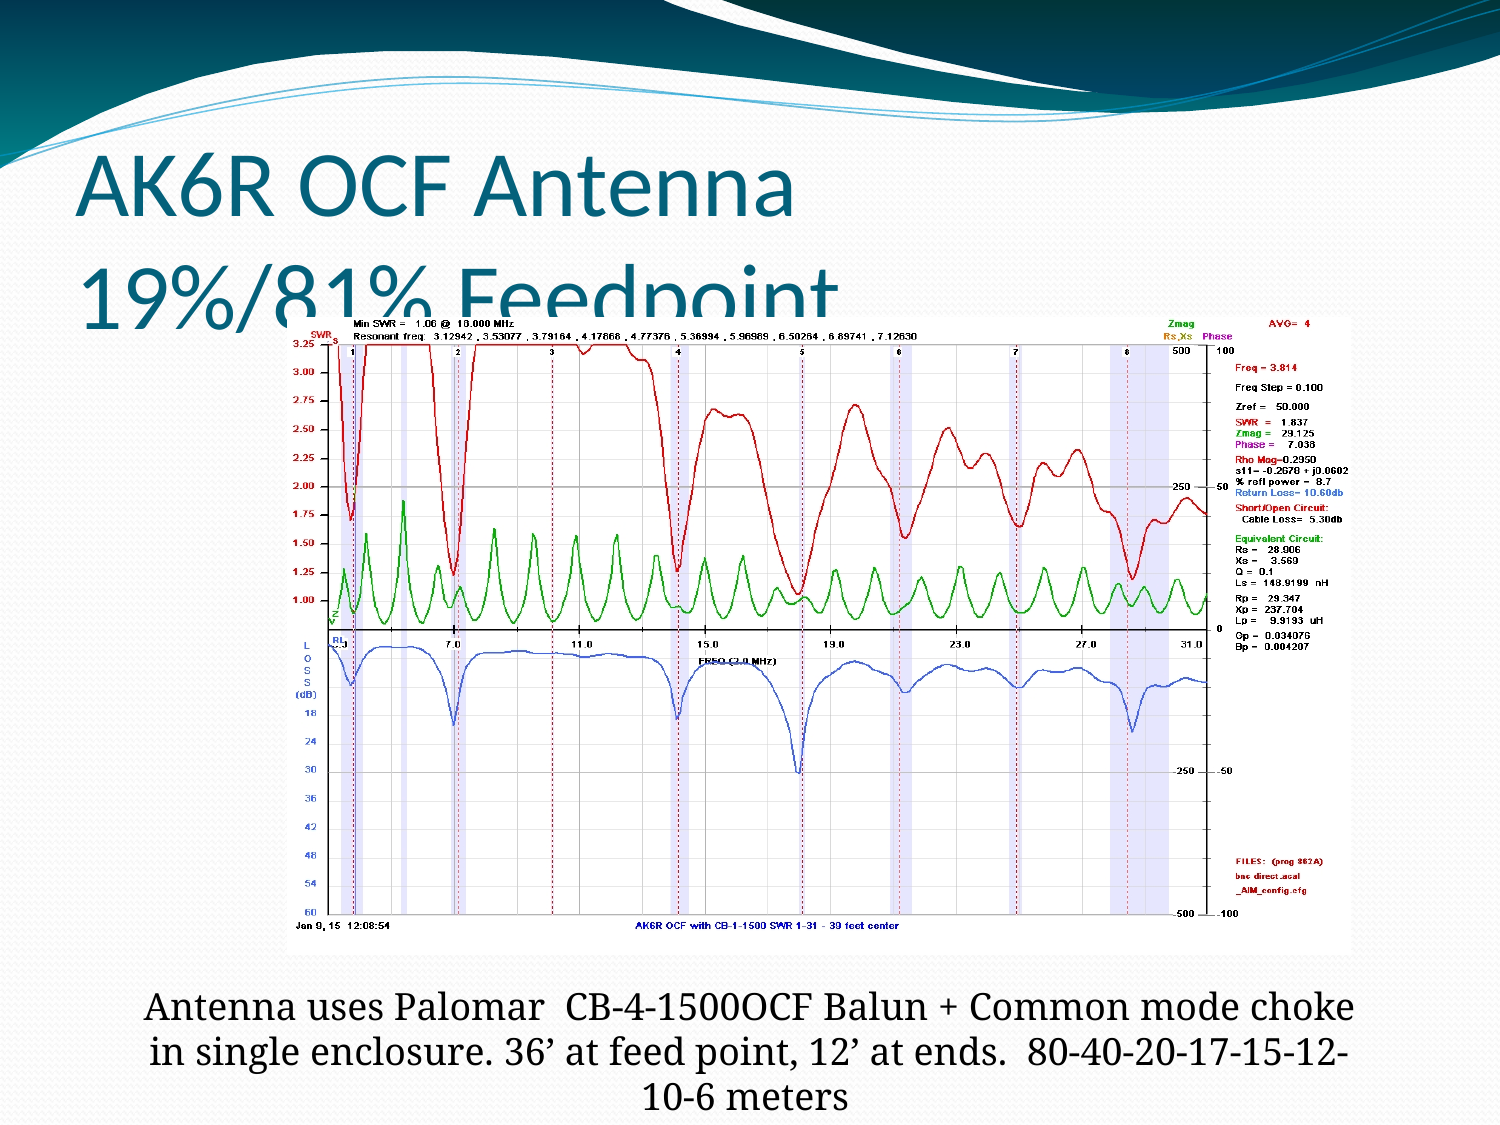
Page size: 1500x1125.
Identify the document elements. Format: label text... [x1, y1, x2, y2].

text_box Antenna uses Palomar CB-4-1500OCF Balun + Common mode choke in single enclosure. 36’ at feed point, 12’ at ends. 80-40-20-17-15-12-10-6 meters [112, 975, 1388, 1082]
title AK6R OCF Antenna 19%/81% Feedpoint [75, 115, 1426, 304]
picture [287, 317, 1351, 955]
